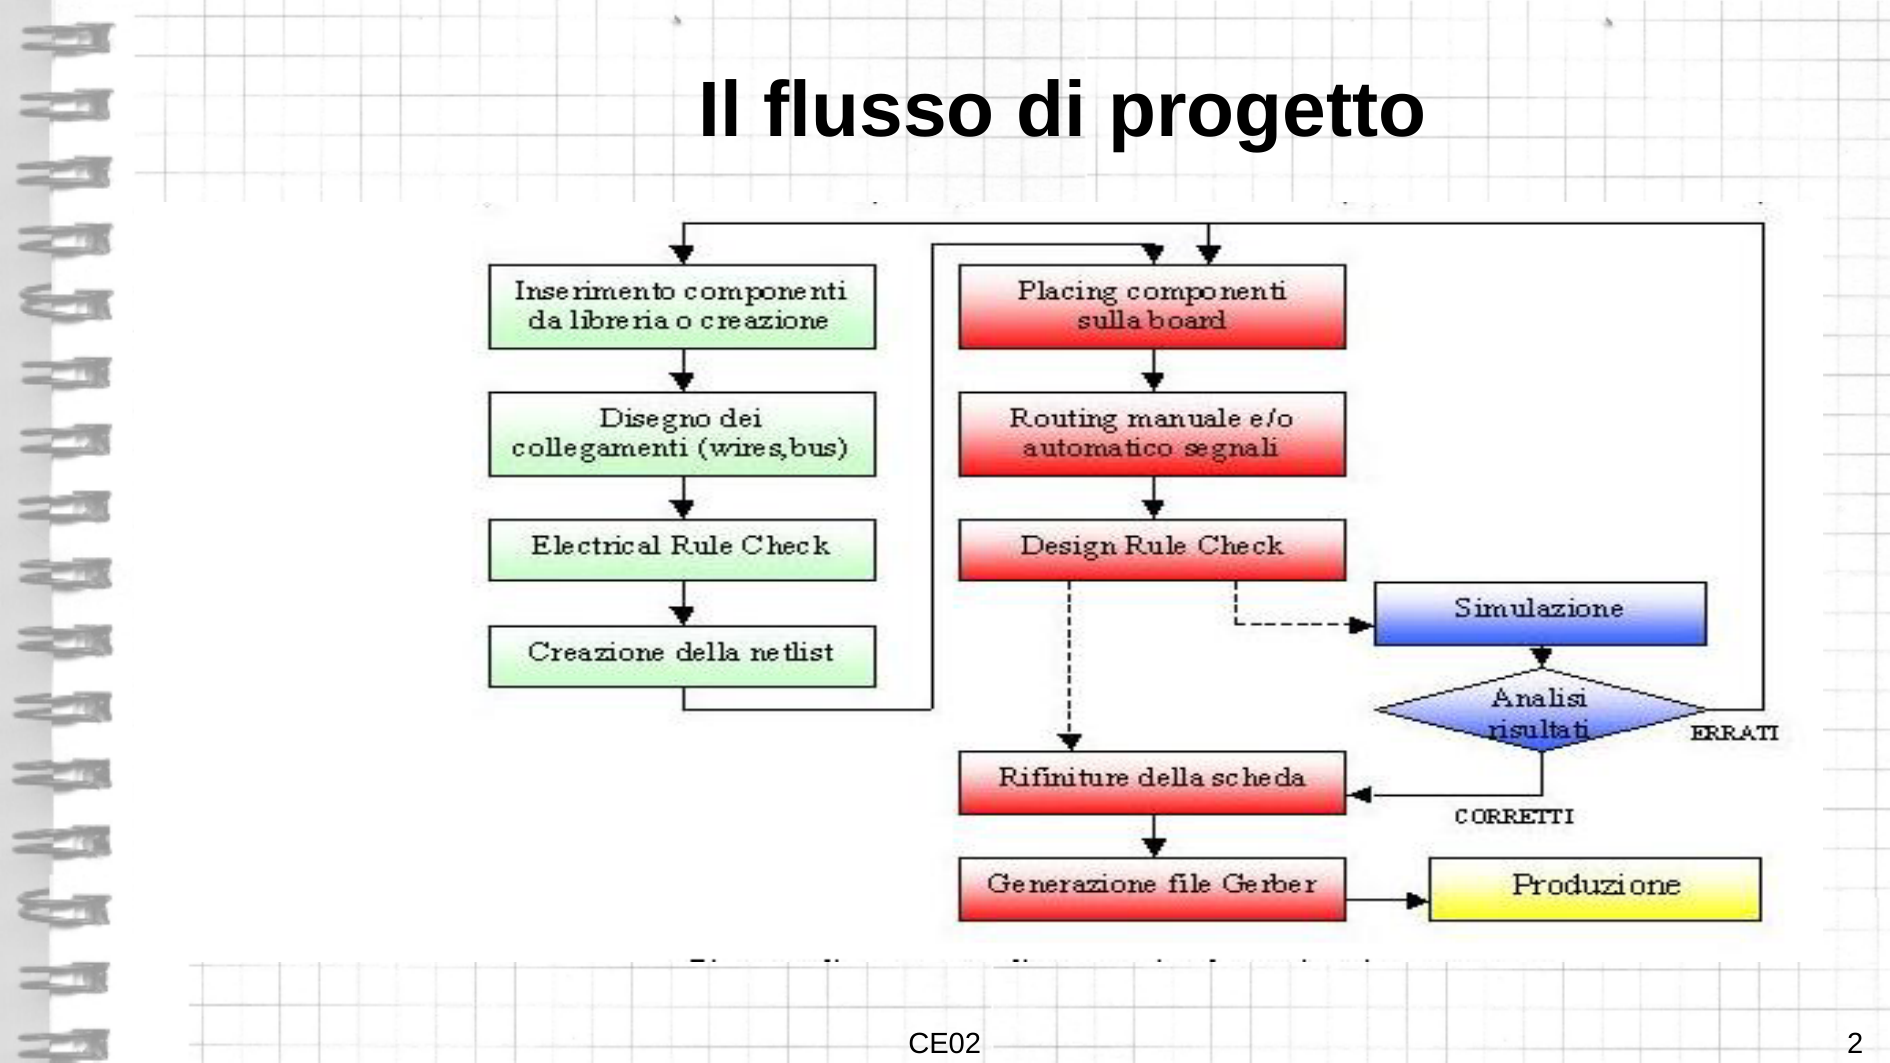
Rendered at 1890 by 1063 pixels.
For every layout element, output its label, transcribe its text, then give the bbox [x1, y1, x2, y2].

picture [0, 0, 1890, 1063]
title Il flusso di progetto [236, 20, 1890, 198]
